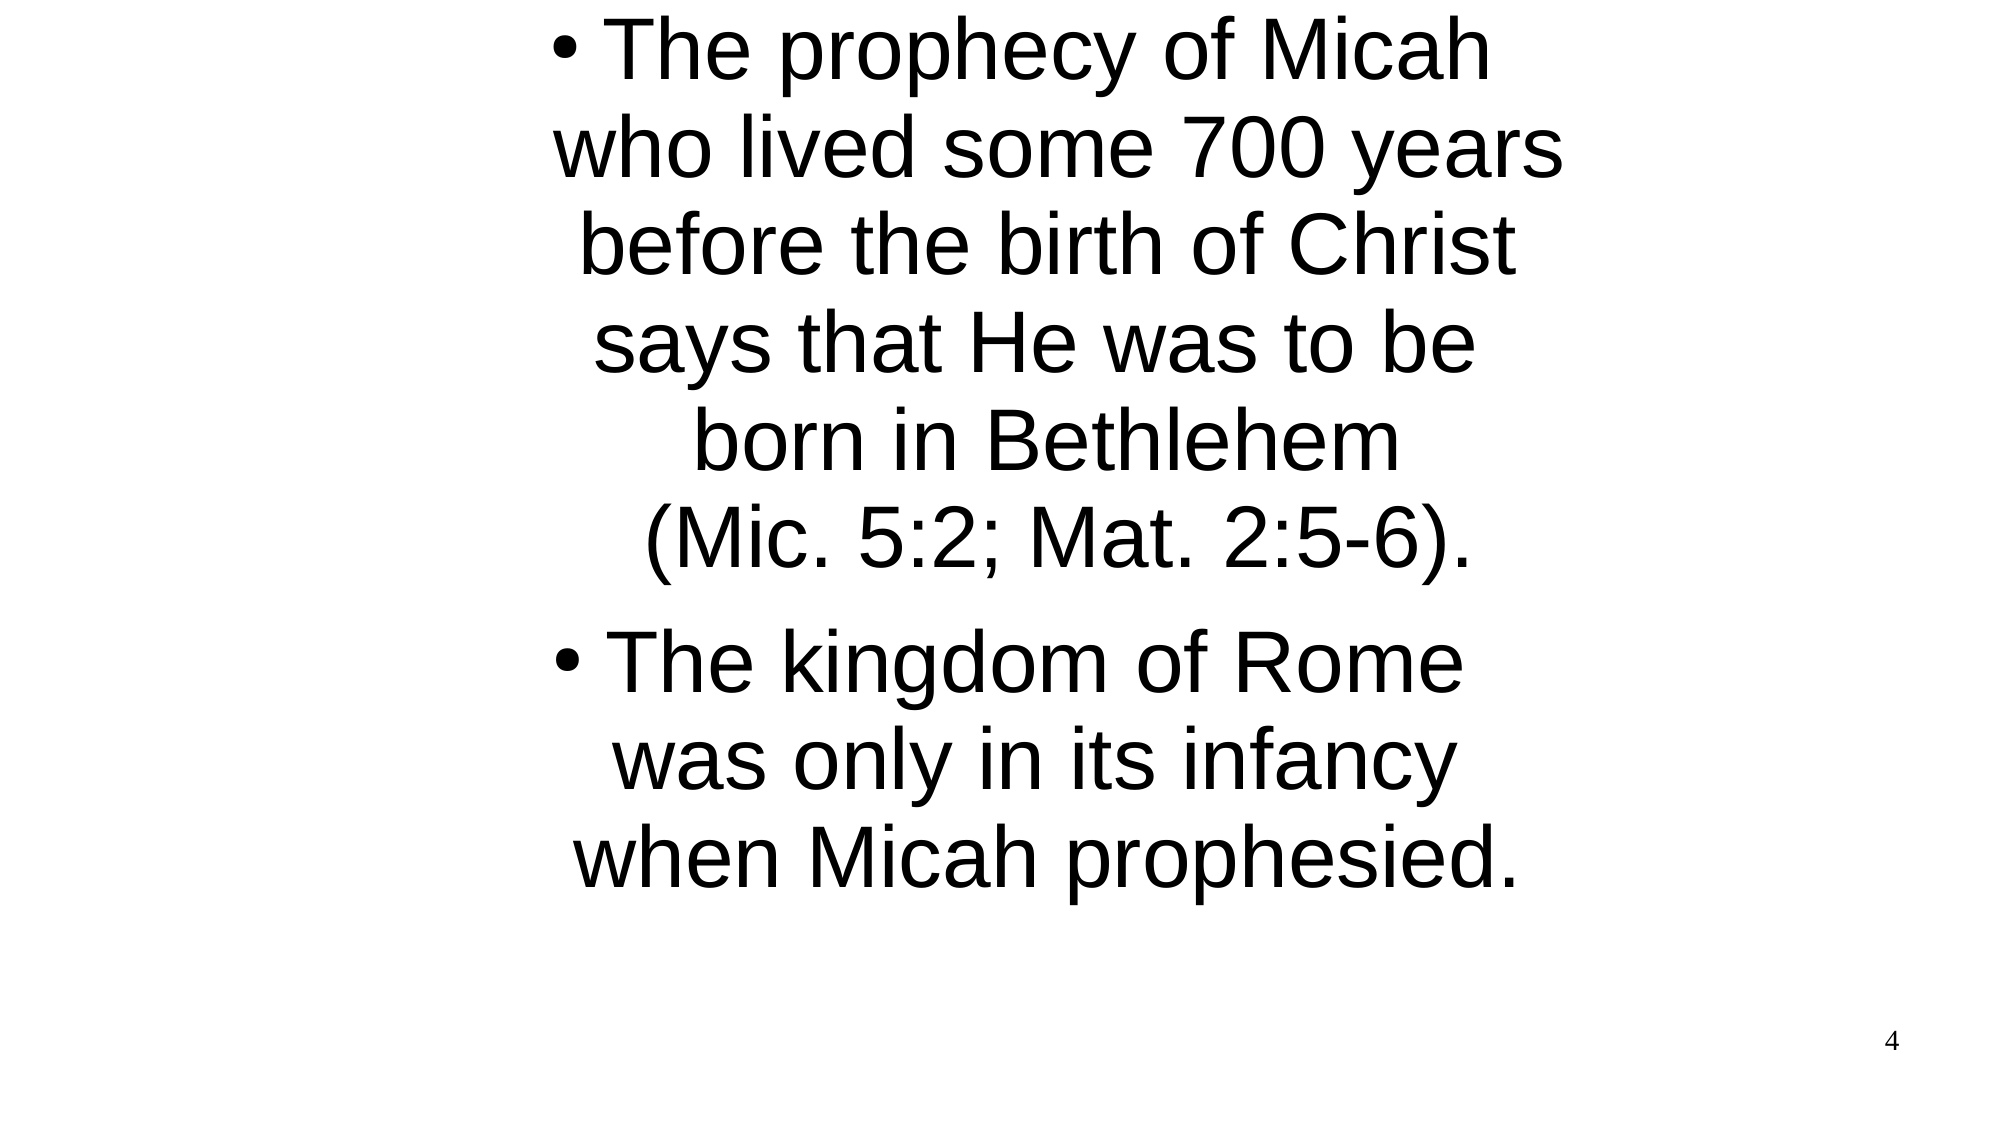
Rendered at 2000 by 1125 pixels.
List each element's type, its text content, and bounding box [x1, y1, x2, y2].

list The prophecy of Micah who lived some 700 years before the birth of Christ says that He was to be born in Bethlehem (Mic. 5:2; Mat. 2:5-6). The kingdom of Rome was only in its infancy when Micah prophesied. [37, 0, 1988, 1088]
